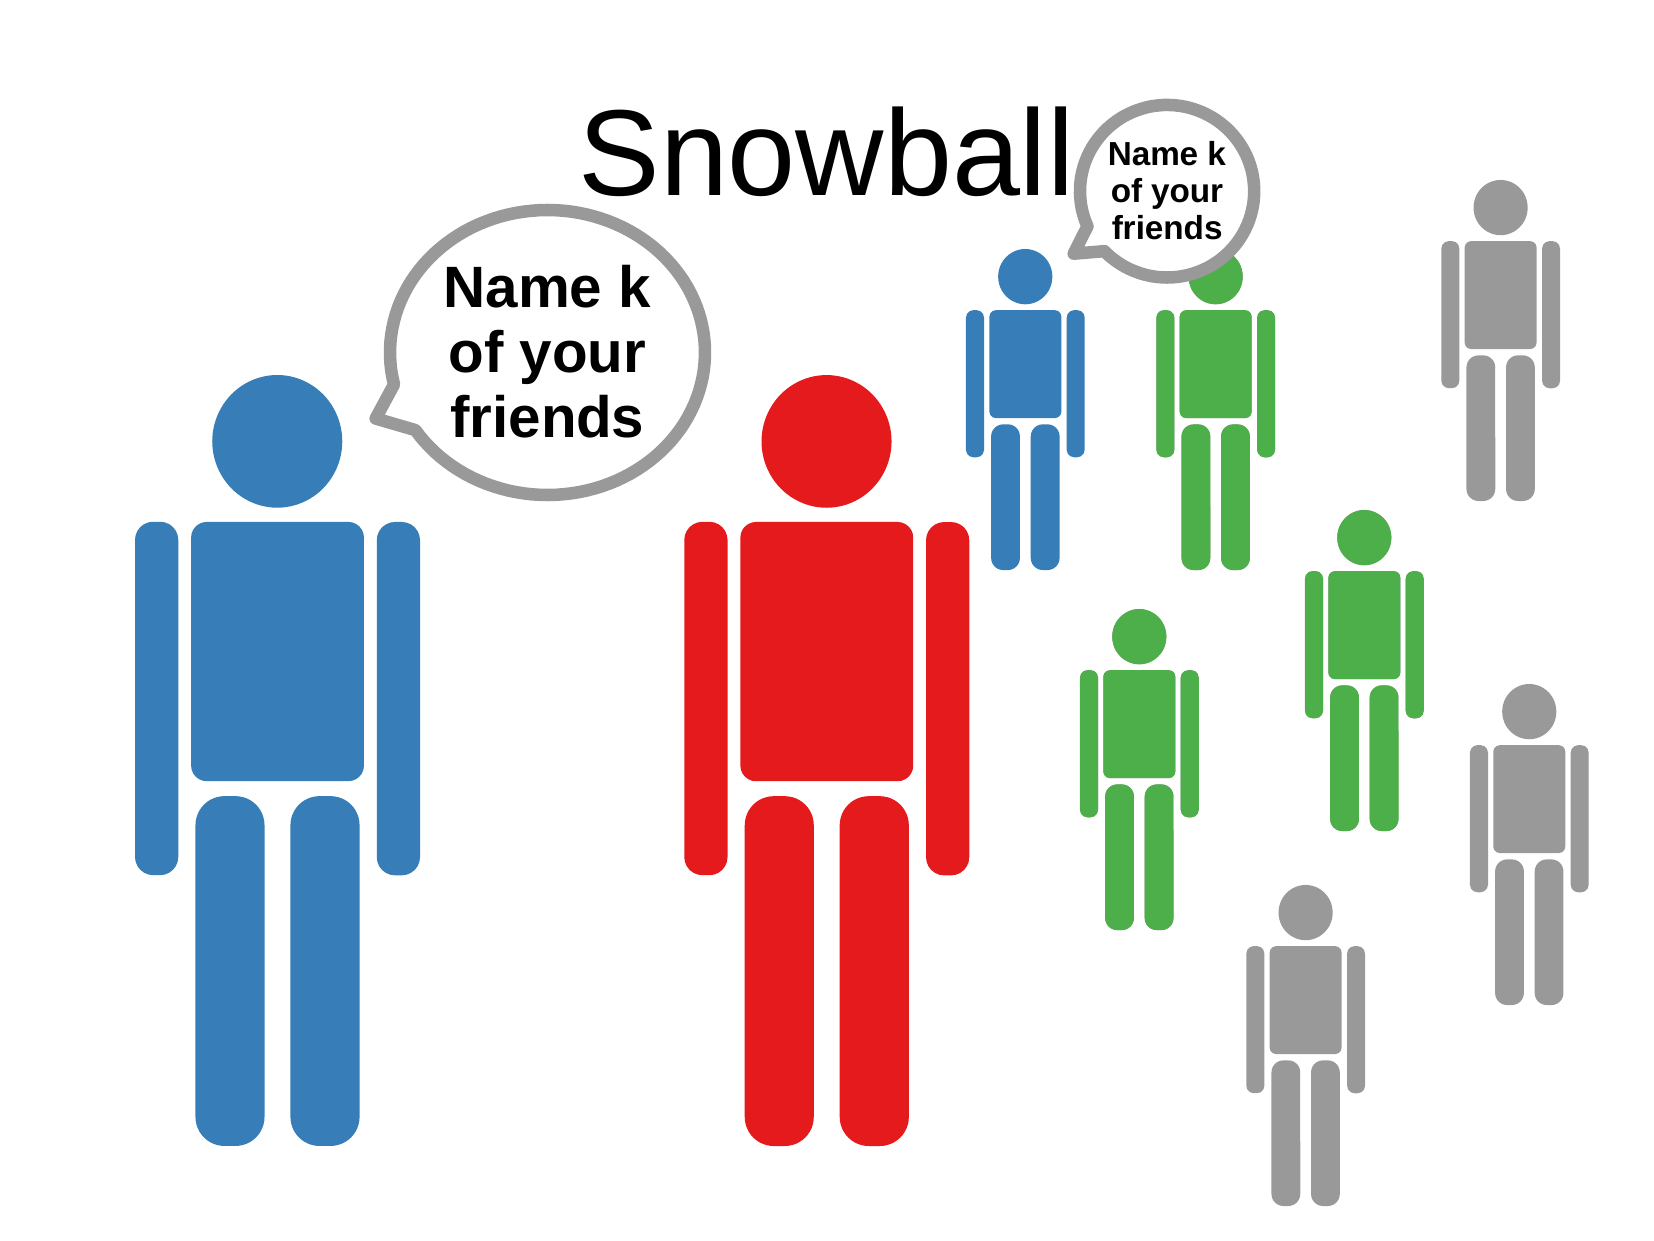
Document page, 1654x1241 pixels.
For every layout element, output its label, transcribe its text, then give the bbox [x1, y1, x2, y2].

text_box [290, 796, 360, 1146]
text_box [684, 521, 728, 876]
text_box [1278, 884, 1333, 941]
text_box [761, 375, 892, 508]
text_box [1347, 946, 1366, 1094]
text_box [1534, 859, 1564, 1006]
text_box [1103, 670, 1176, 779]
text_box [1369, 685, 1399, 832]
text_box [1179, 310, 1252, 419]
text_box [1311, 1060, 1340, 1207]
text_box [1473, 179, 1528, 236]
text_box [1105, 784, 1134, 931]
text_box [991, 424, 1020, 571]
text_box [1493, 745, 1566, 854]
text_box [1441, 241, 1460, 389]
text_box [135, 521, 179, 876]
text_box [1257, 310, 1276, 458]
text_box [1495, 859, 1524, 1006]
text_box [965, 310, 985, 458]
text_box [1469, 745, 1489, 893]
text_box [1405, 571, 1424, 719]
text_box [376, 521, 421, 876]
text_box [1030, 424, 1060, 571]
text_box Name k of your friends [375, 210, 705, 496]
text_box [1337, 509, 1392, 566]
text_box [839, 796, 909, 1147]
text_box [1502, 683, 1557, 740]
text_box [1188, 252, 1243, 305]
text_box [998, 248, 1053, 305]
text_box [1156, 310, 1175, 458]
text_box [1464, 241, 1537, 350]
text_box [1271, 1060, 1301, 1207]
text_box [195, 796, 265, 1146]
text_box [1304, 571, 1324, 719]
text_box [926, 522, 970, 876]
text_box [1328, 571, 1401, 680]
text_box [740, 521, 914, 782]
text_box [1066, 310, 1085, 458]
text_box [1269, 946, 1342, 1055]
text_box [191, 521, 364, 782]
text_box [1466, 355, 1496, 502]
text_box [1112, 608, 1167, 665]
text_box [1181, 424, 1211, 571]
text_box [1570, 745, 1589, 893]
text_box [989, 310, 1062, 419]
text_box [1079, 670, 1099, 818]
title Snowball [82, 49, 1571, 257]
text_box [1144, 784, 1174, 931]
text_box [1221, 424, 1250, 571]
text_box [1506, 355, 1535, 502]
text_box [212, 375, 343, 508]
text_box [744, 796, 814, 1147]
text_box [1180, 670, 1199, 818]
text_box [1246, 946, 1265, 1094]
text_box [1542, 241, 1561, 389]
text_box Name k of your friends [1073, 104, 1255, 278]
text_box [1330, 685, 1359, 832]
